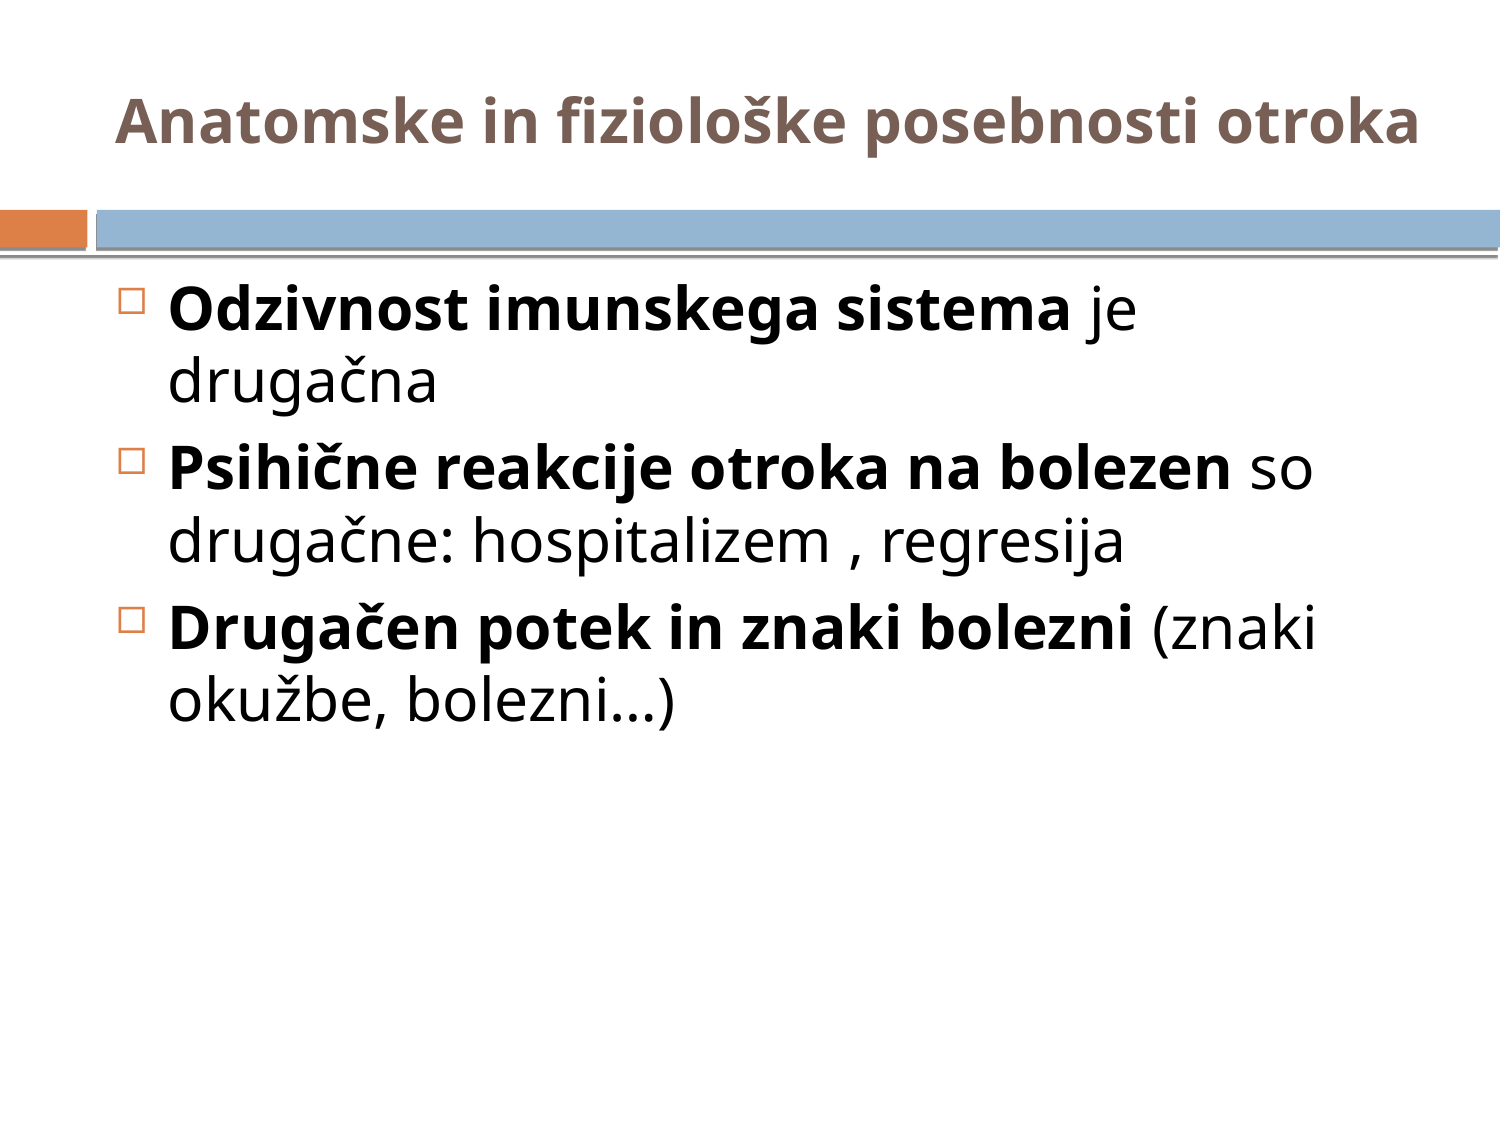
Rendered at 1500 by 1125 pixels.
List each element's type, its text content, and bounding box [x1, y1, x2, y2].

list Odzivnost imunskega sistema je drugačna Psihične reakcije otroka na bolezen so drugačne: hospitalizem , regresija Drugačen potek in znaki bolezni (znaki okužbe, bolezni…) [100, 262, 1438, 1000]
title Anatomske in fiziološke posebnosti otroka [100, 37, 1438, 200]
